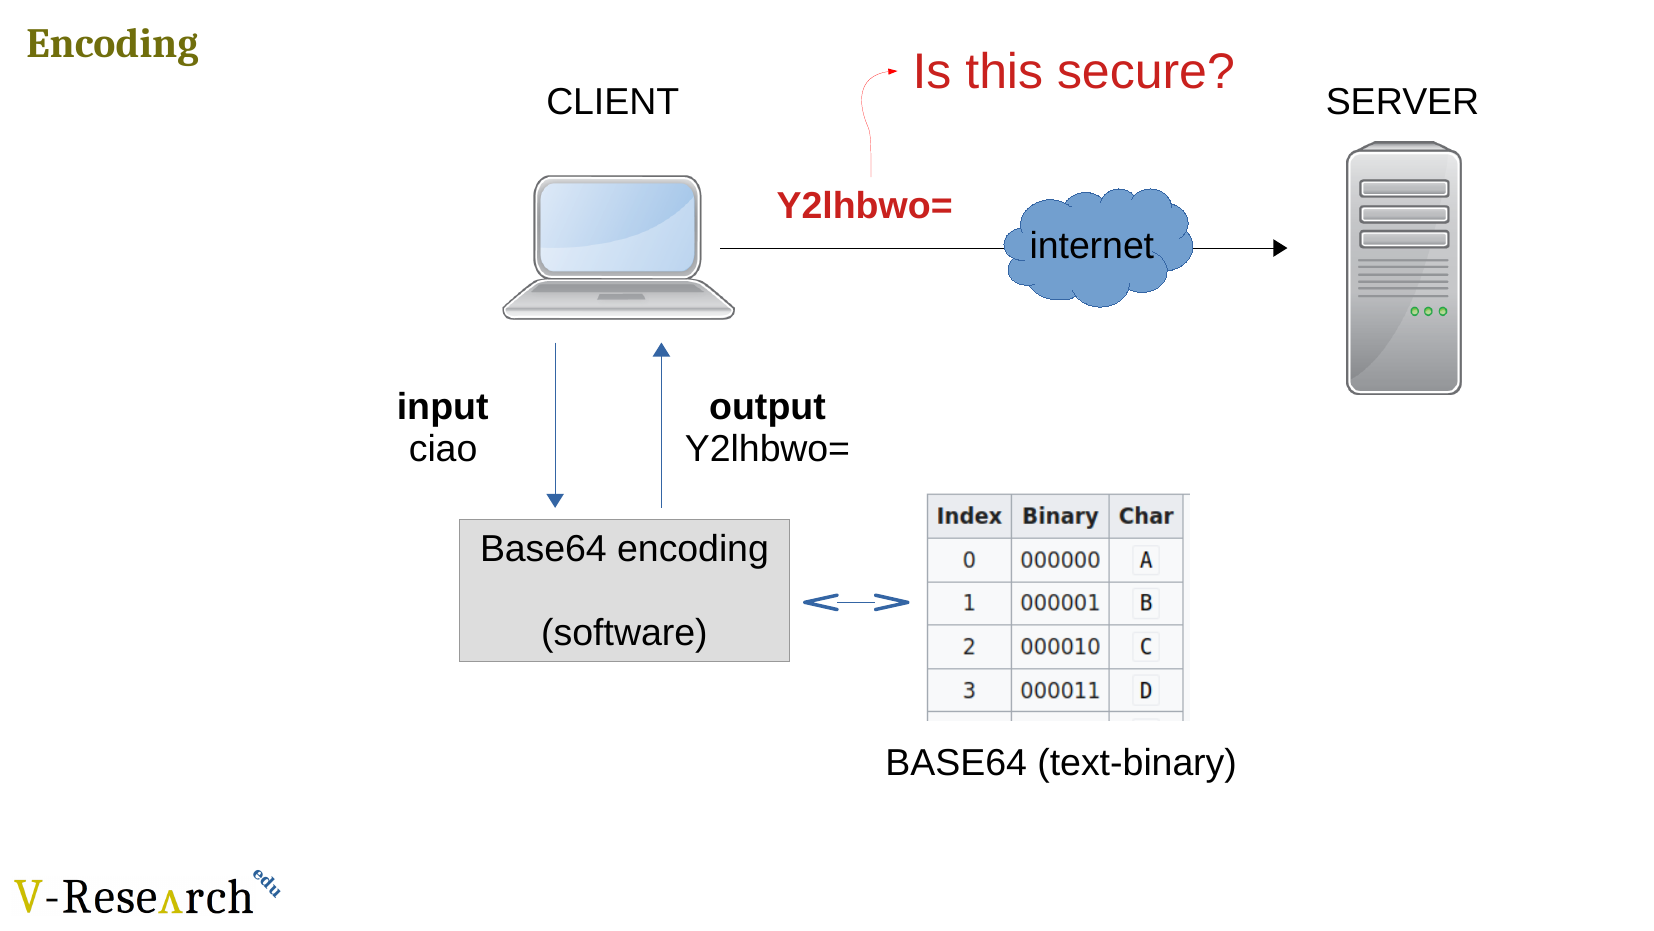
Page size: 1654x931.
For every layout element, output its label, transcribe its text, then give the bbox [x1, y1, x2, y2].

text_box input ciao [342, 377, 544, 477]
text_box BASE64 (text-binary) [870, 734, 1252, 792]
text_box SERVER [1311, 73, 1495, 130]
text_box edu [222, 847, 333, 931]
text_box Is this secure? [897, 35, 1250, 107]
picture [11, 876, 255, 916]
text_box output Y2lhbwo= [662, 377, 875, 477]
picture [1346, 141, 1462, 395]
text_box internet [1003, 188, 1193, 308]
text_box Base64 encoding (software) [459, 519, 790, 662]
text_box Encoding [11, 12, 1004, 77]
text_box Y2lhbwo= [761, 177, 981, 237]
picture [917, 485, 1190, 721]
picture [492, 165, 745, 330]
text_box CLIENT [531, 73, 695, 130]
